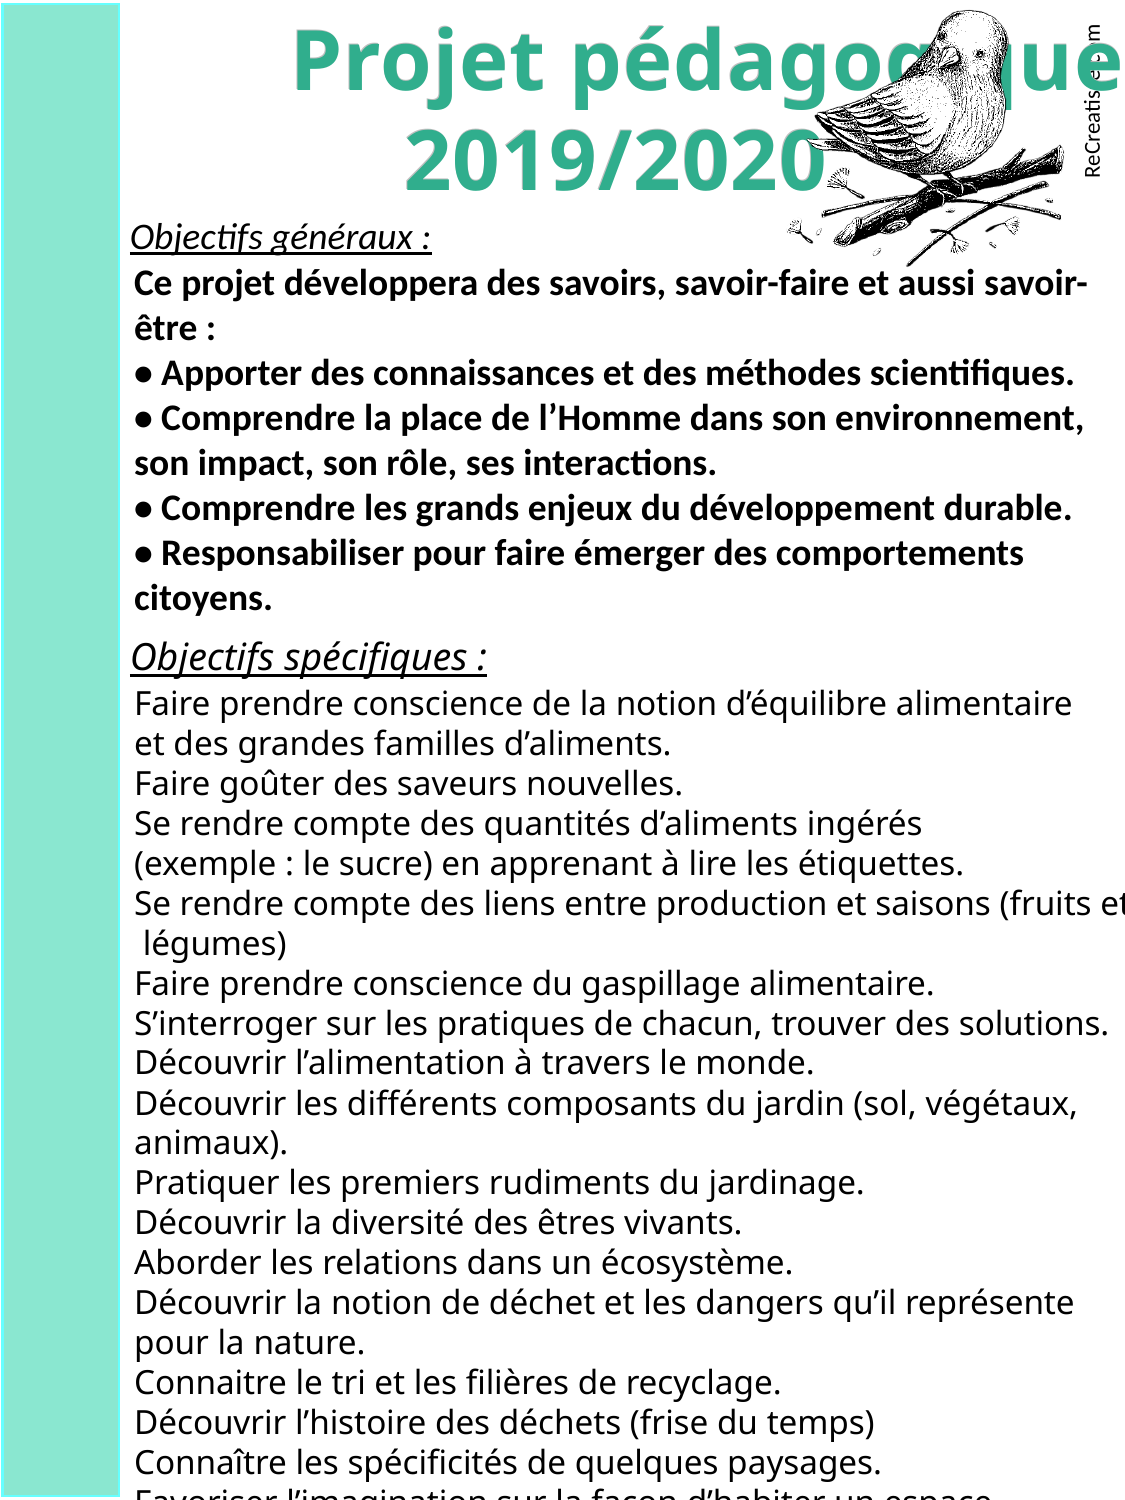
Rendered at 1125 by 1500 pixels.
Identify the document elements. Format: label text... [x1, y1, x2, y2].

text_box Objectifs spécifiques : [115, 626, 502, 686]
picture [758, 0, 1091, 251]
text_box Ce projet développera des savoirs, savoir-faire et aussi savoir-être : • Apporter des connaissances et des méthodes scientifiques. • Comprendre la place de l’Homme dans son environnement, son impact, son rôle, ses interactions. • Comprendre les grands enjeux du développement durable. • Responsabiliser pour faire émerger des comportements citoyens. [119, 251, 1125, 626]
text_box Projet pédagogique 2019/2020 [1091, 0, 1125, 215]
text_box Objectifs généraux : [119, 205, 447, 251]
text_box Faire prendre conscience de la notion d’équilibre alimentaire et des grandes familles d’aliments. Faire goûter des saveurs nouvelles. Se rendre compte des quantités d’aliments ingérés (exemple : le sucre) en apprenant à lire les étiquettes. Se rendre compte des liens entre production et saisons (fruits et légumes) Faire prendre conscience du gaspillage alimentaire. S’interroger sur les pratiques de chacun, trouver des solutions. Découvrir l’alimentation à travers le monde. Découvrir les différents composants du jardin (sol, végétaux, animaux). Pratiquer les premiers rudiments du jardinage. Découvrir la diversité des êtres vivants. Aborder les relations dans un écosystème. Découvrir la notion de déchet et les dangers qu’il représente pour la nature. Connaitre le tri et les filières de recyclage. Découvrir l’histoire des déchets (frise du temps) Connaître les spécificités de quelques paysages. Favoriser l’imagination sur la façon d’habiter un espace. [119, 675, 1125, 1500]
text_box Projet pédagogique 2019/2020 [275, 0, 758, 215]
text_box [2, 4, 119, 1496]
